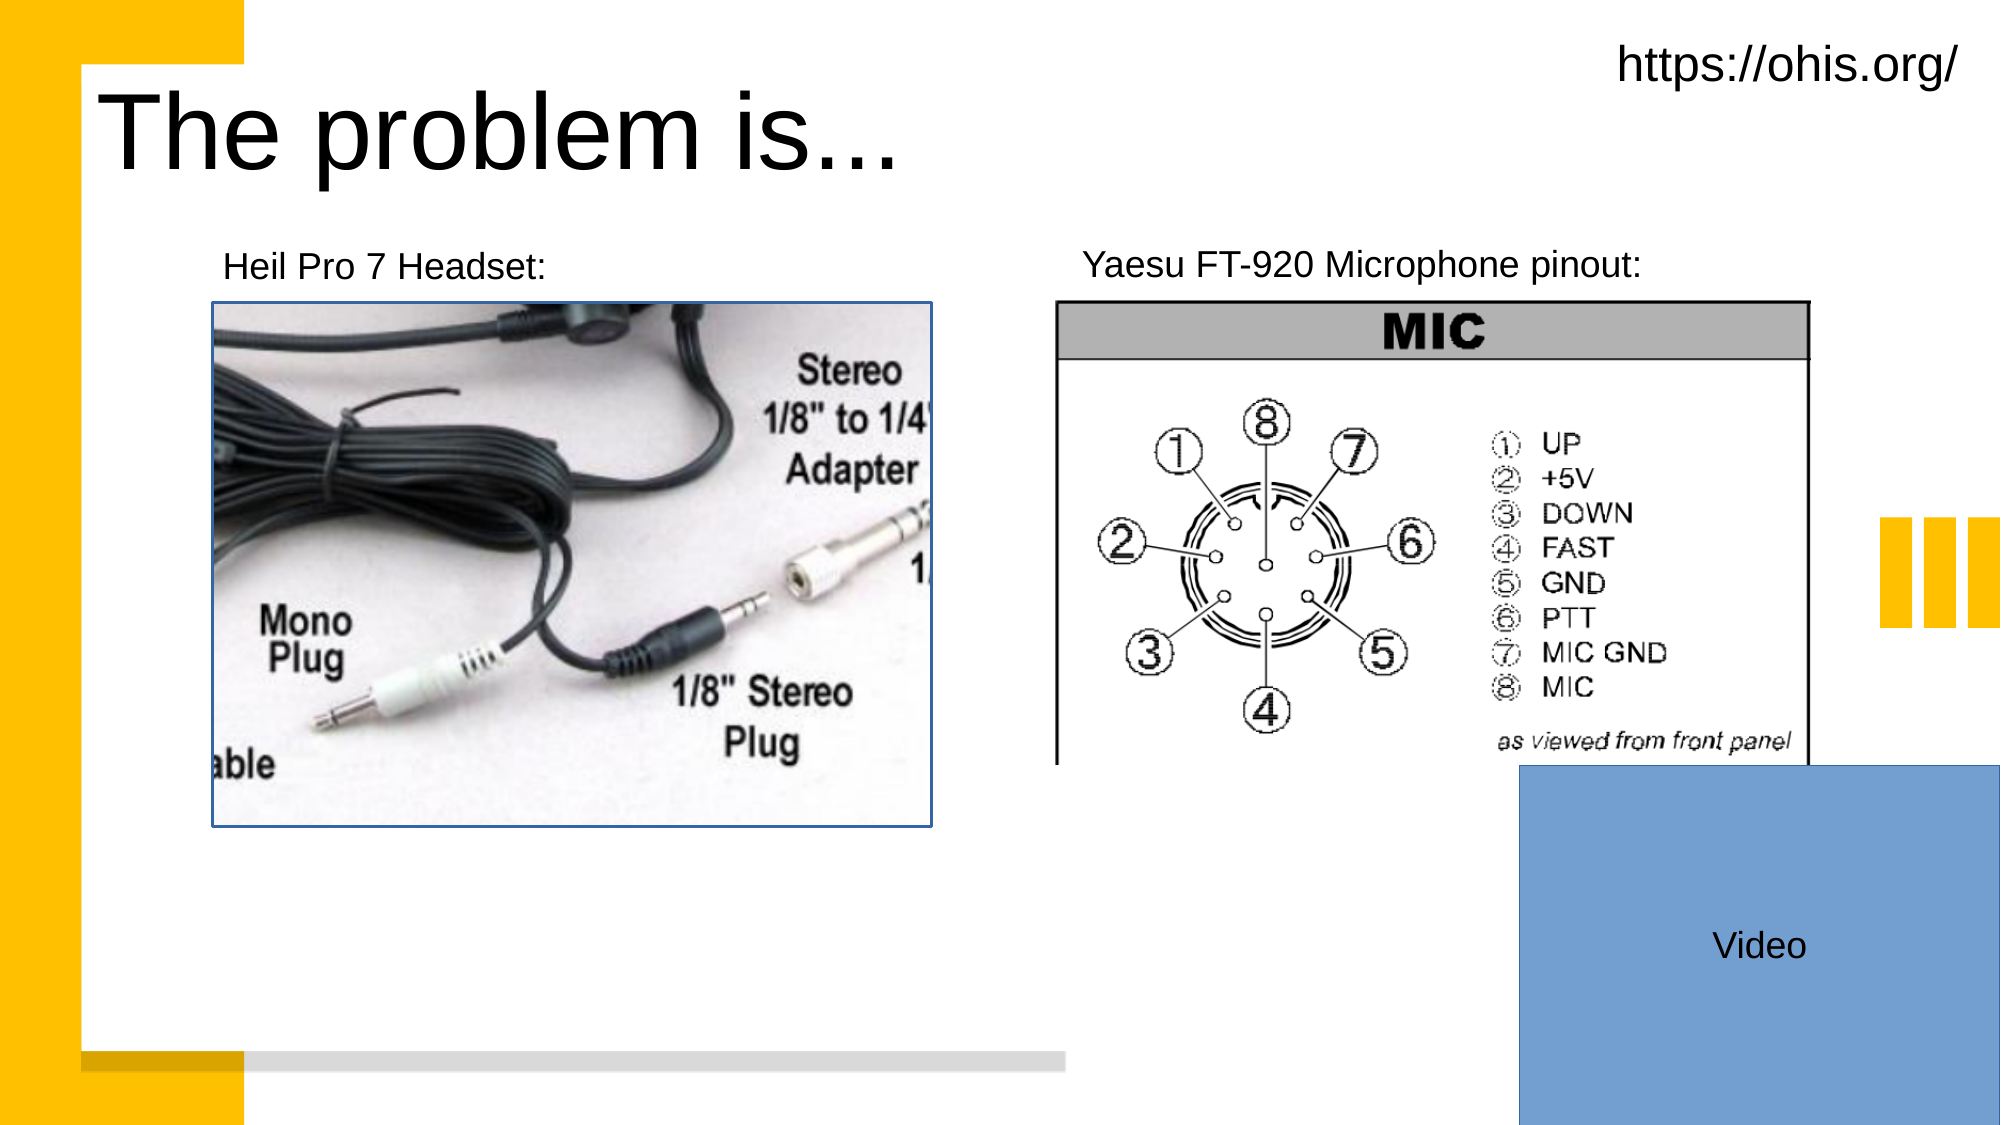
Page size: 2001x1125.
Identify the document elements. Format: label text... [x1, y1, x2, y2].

text_box [0, 0, 2000, 1125]
text_box Heil Pro 7 Headset: [207, 238, 562, 296]
text_box Video [1519, 765, 2000, 1125]
text_box The problem is... [81, 64, 1921, 201]
text_box https://ohis.org/ [1590, 29, 1974, 105]
text_box Yaesu FT-920 Microphone pinout: [1067, 236, 1658, 294]
picture [1050, 293, 1811, 766]
picture [214, 303, 931, 826]
